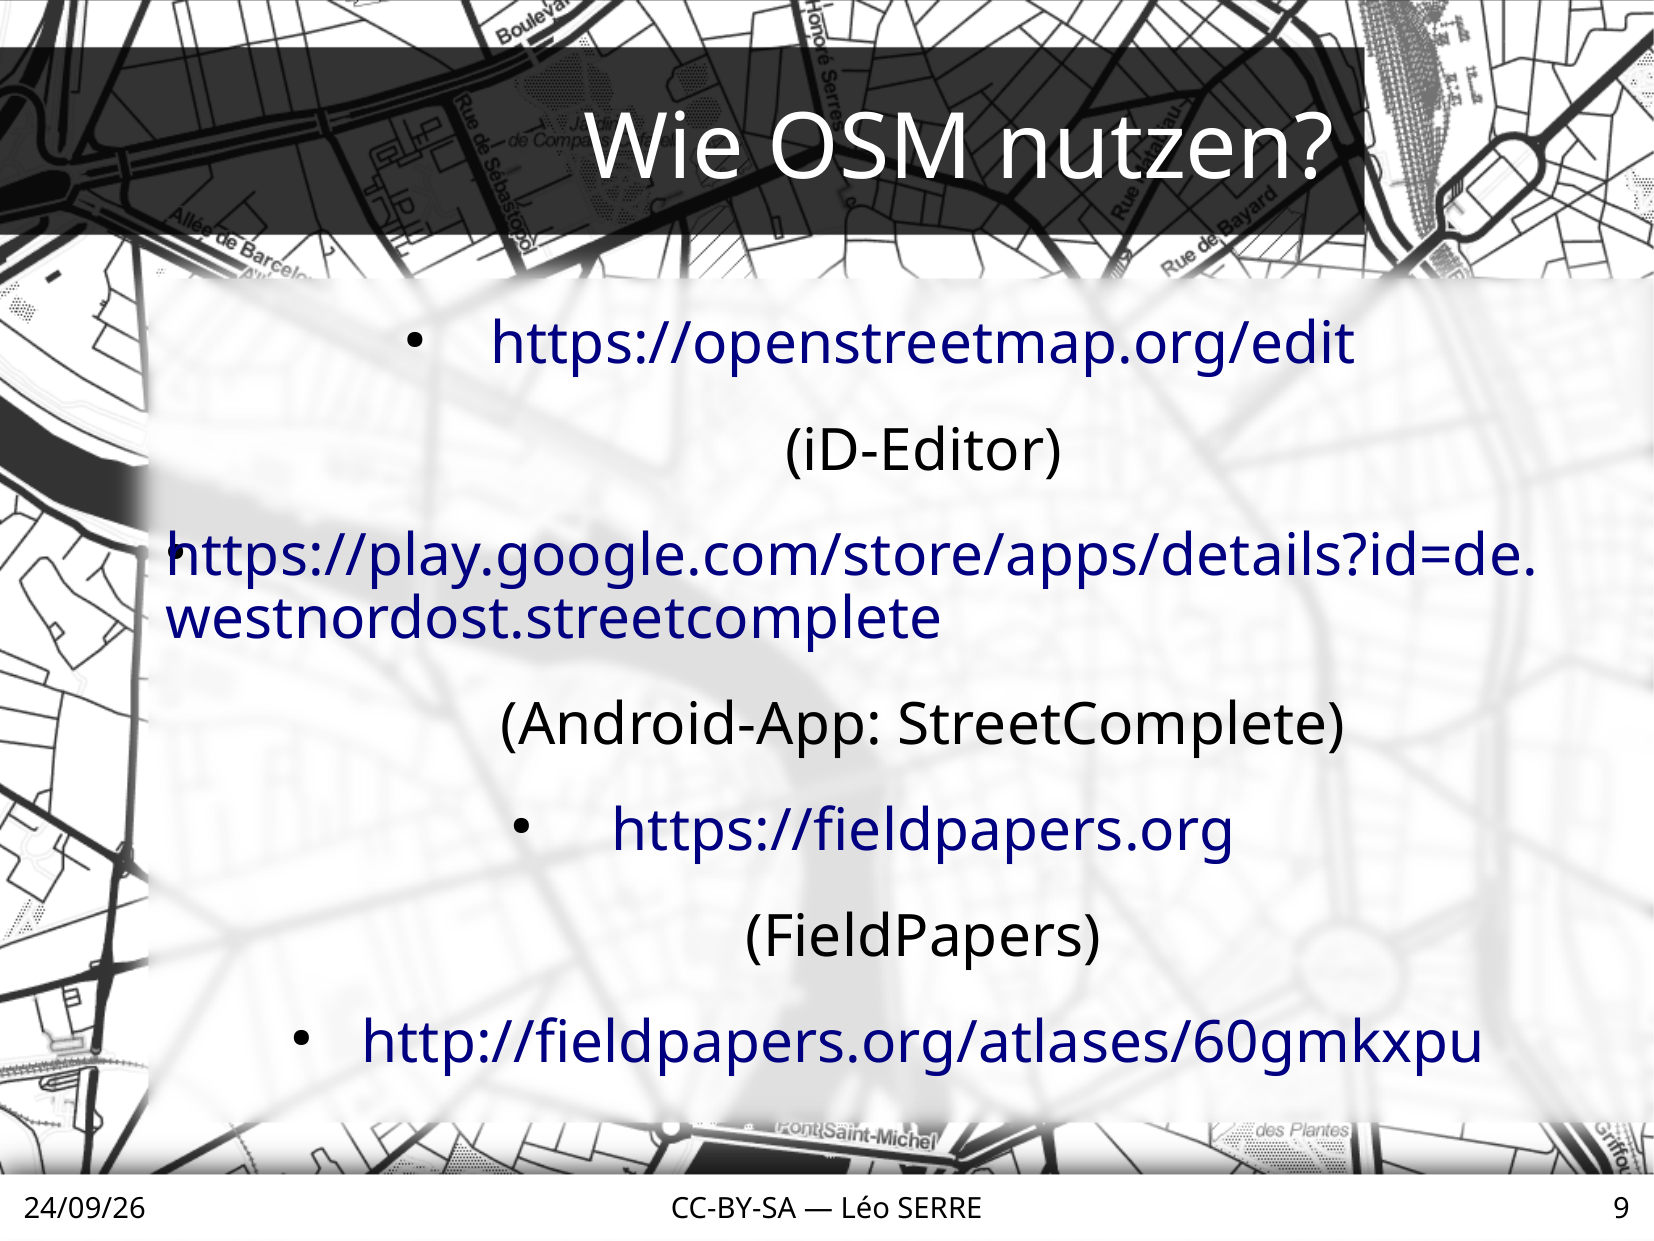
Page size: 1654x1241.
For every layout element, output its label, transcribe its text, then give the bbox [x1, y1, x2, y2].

picture [0, 0, 1654, 1241]
list https://openstreetmap.org/edit (iD-Editor) https://play.google.com/store/apps/details?id=de.westnordost.streetcomplete (Android-App: StreetComplete) https://fieldpapers.org (FieldPapers) http://fieldpapers.org/atlases/60gmkxpu [165, 301, 1621, 1021]
title Wie OSM nutzen? [82, 49, 1335, 237]
